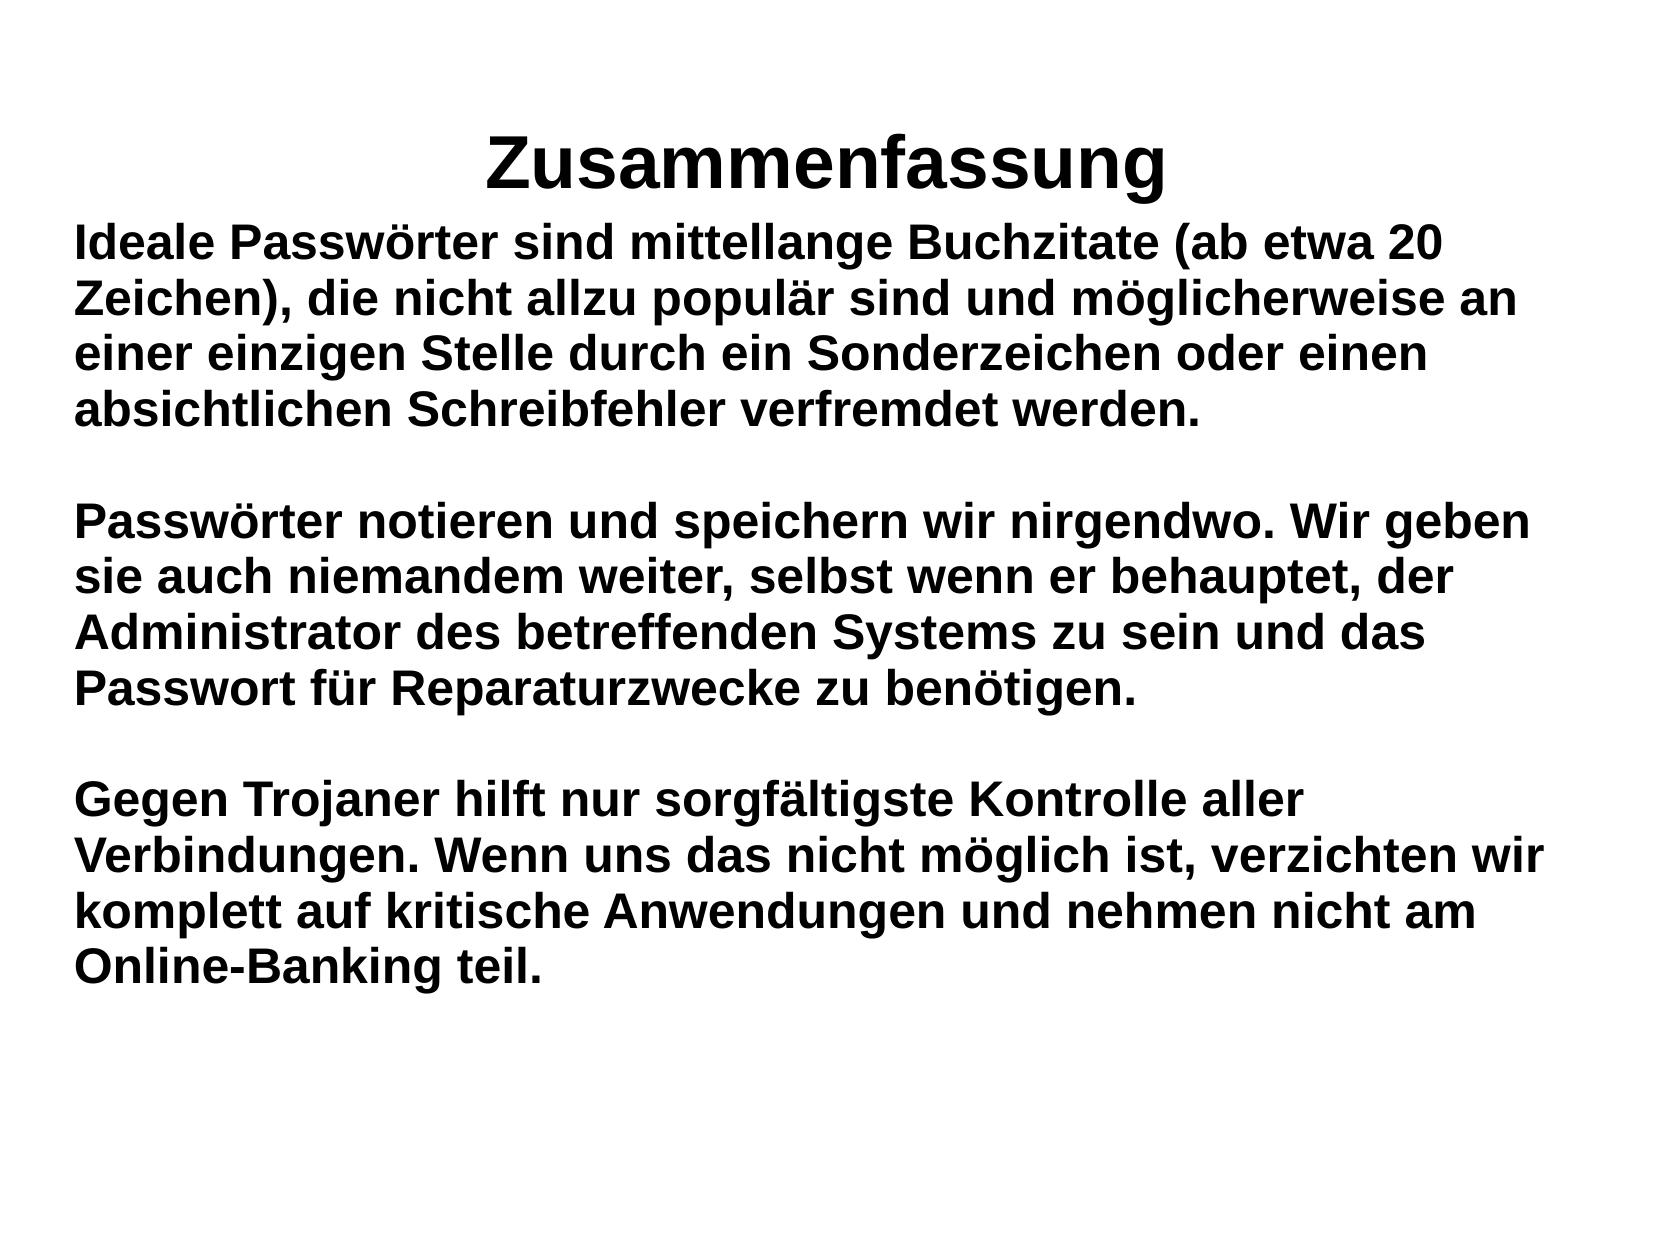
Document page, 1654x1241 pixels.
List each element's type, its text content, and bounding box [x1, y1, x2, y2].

text_box Ideale Passwörter sind mittellange Buchzitate (ab etwa 20 Zeichen), die nicht allzu populär sind und möglicherweise an einer einzigen Stelle durch ein Sonderzeichen oder einen absichtlichen Schreibfehler verfremdet werden. Passwörter notieren und speichern wir nirgendwo. Wir geben sie auch niemandem weiter, selbst wenn er behauptet, der Administrator des betreffenden Systems zu sein und das Passwort für Reparaturzwecke zu benötigen. Gegen Trojaner hilft nur sorgfältigste Kontrolle aller Verbindungen. Wenn uns das nicht möglich ist, verzichten wir komplett auf kritische Anwendungen und nehmen nicht am Online-Banking teil. [59, 206, 1595, 1002]
title Zusammenfassung [88, 88, 1565, 206]
